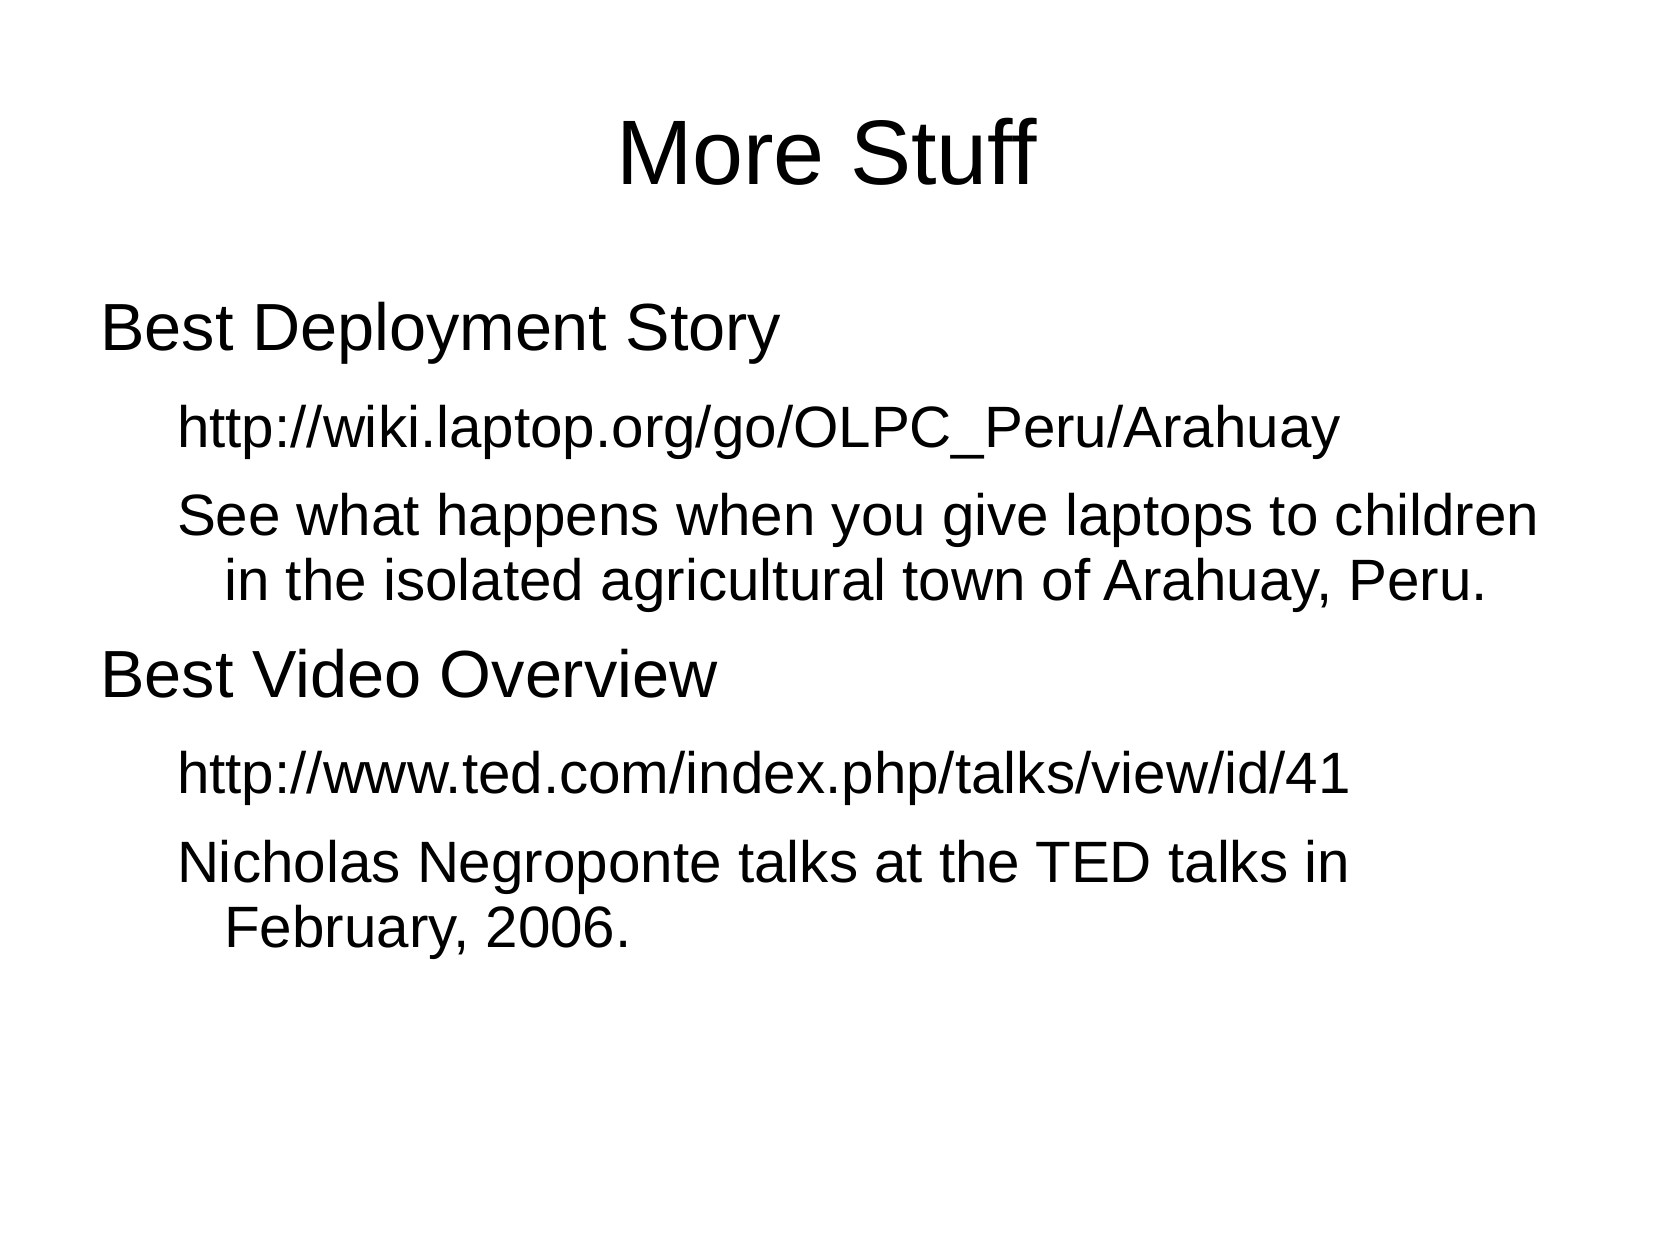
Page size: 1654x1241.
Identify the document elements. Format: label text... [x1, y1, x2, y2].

title More Stuff [82, 56, 1571, 250]
list Best Deployment Story http://wiki.laptop.org/go/OLPC_Peru/Arahuay See what happens when you give laptops to children in the isolated agricultural town of Arahuay, Peru. Best Video Overview http://www.ted.com/index.php/talks/view/id/41 Nicholas Negroponte talks at the TED talks in February, 2006. [82, 290, 1571, 1225]
